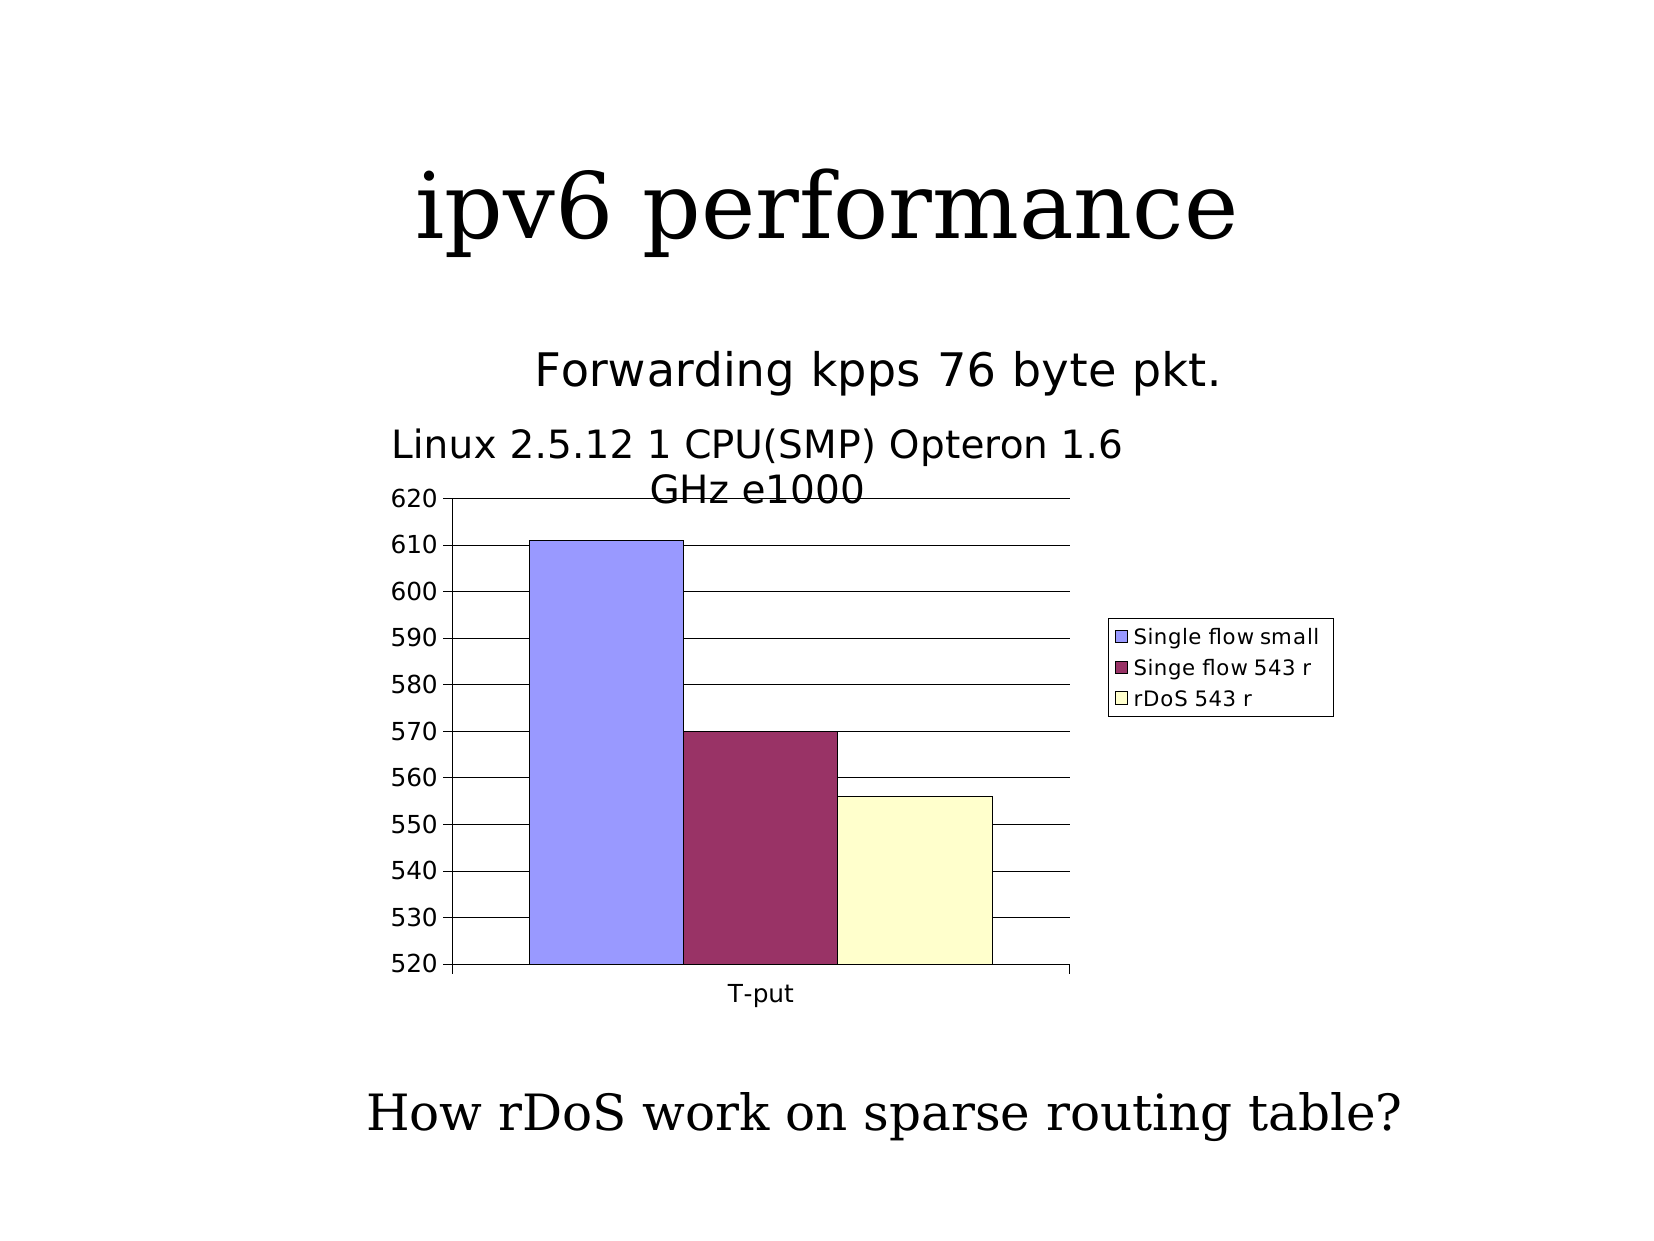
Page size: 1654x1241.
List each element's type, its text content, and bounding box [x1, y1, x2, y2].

text_box How rDoS work on sparse routing table? [366, 1083, 1406, 1143]
chart [371, 314, 1355, 1023]
title ipv6 performance [121, 102, 1534, 311]
